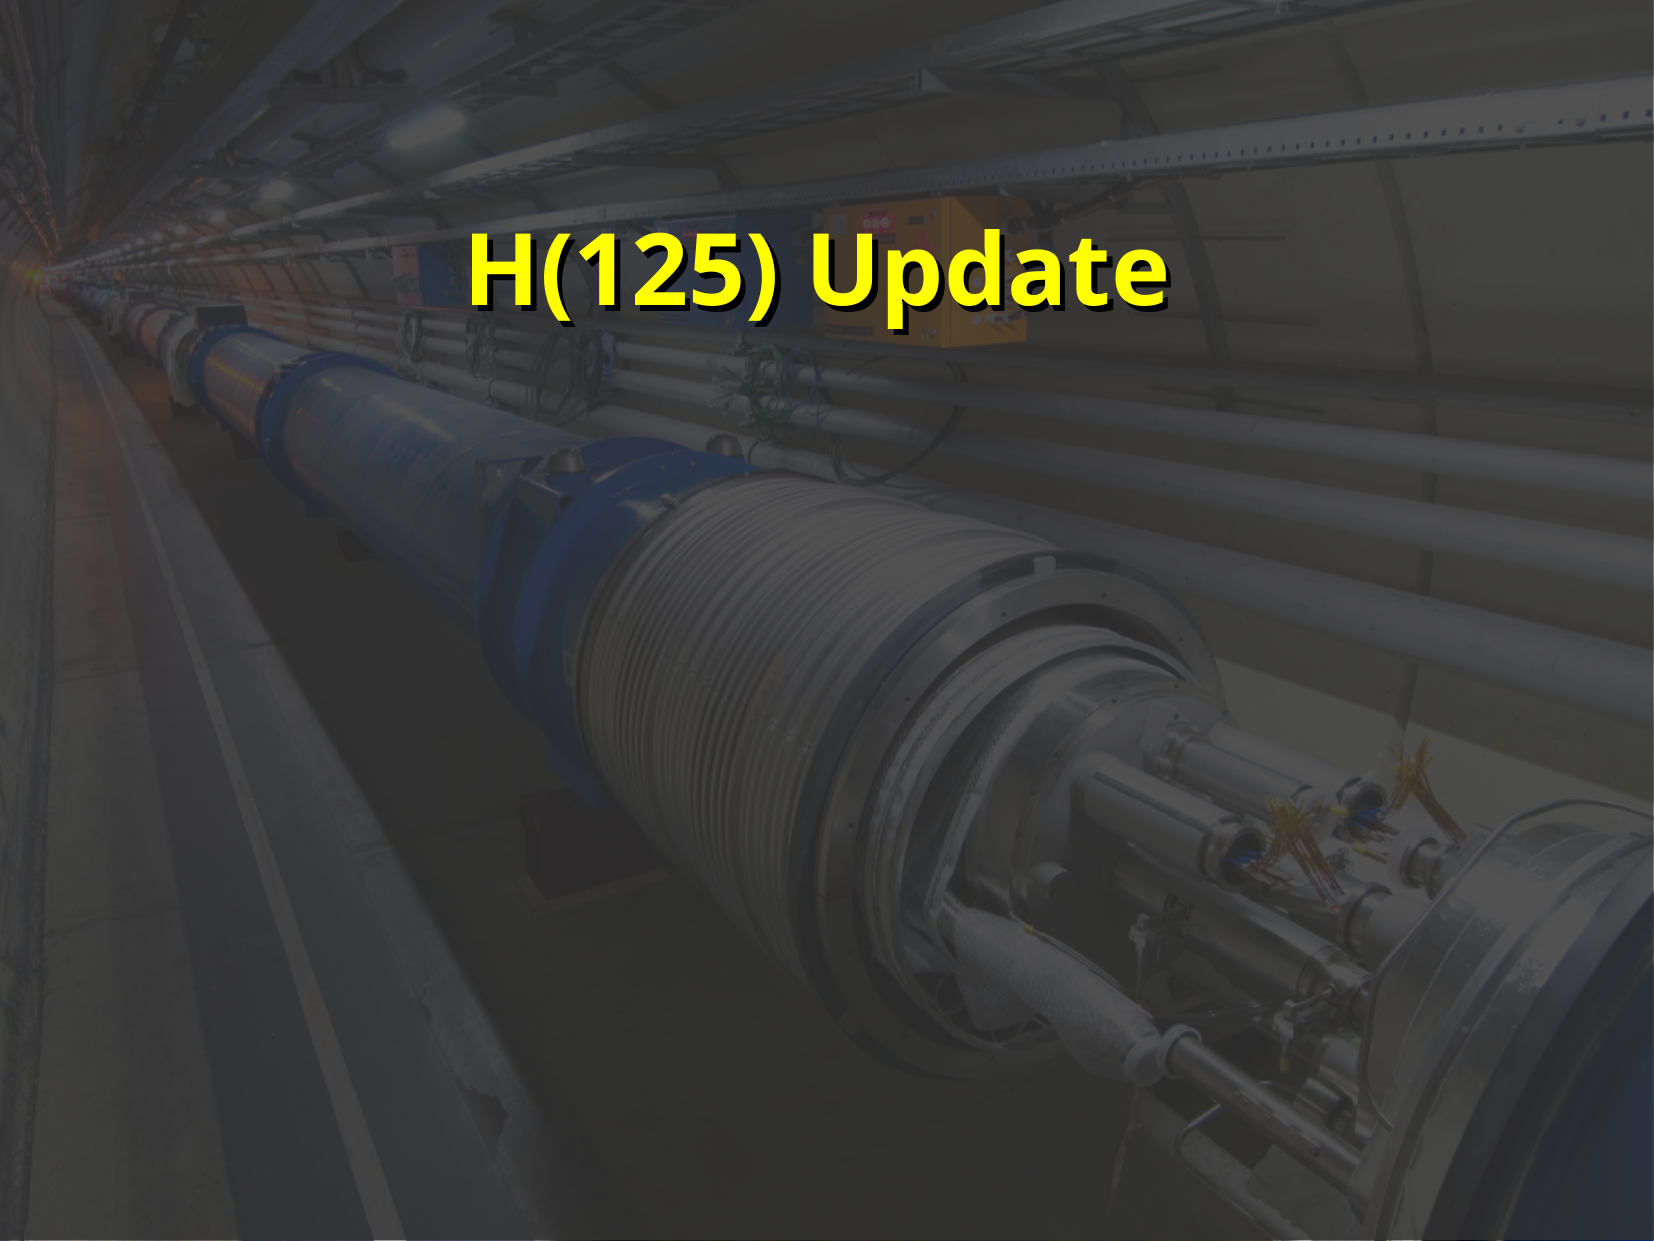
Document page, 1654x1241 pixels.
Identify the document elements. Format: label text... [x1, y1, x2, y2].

text_box [0, 0, 1654, 1241]
text_box H(125) Update [161, 191, 1474, 323]
